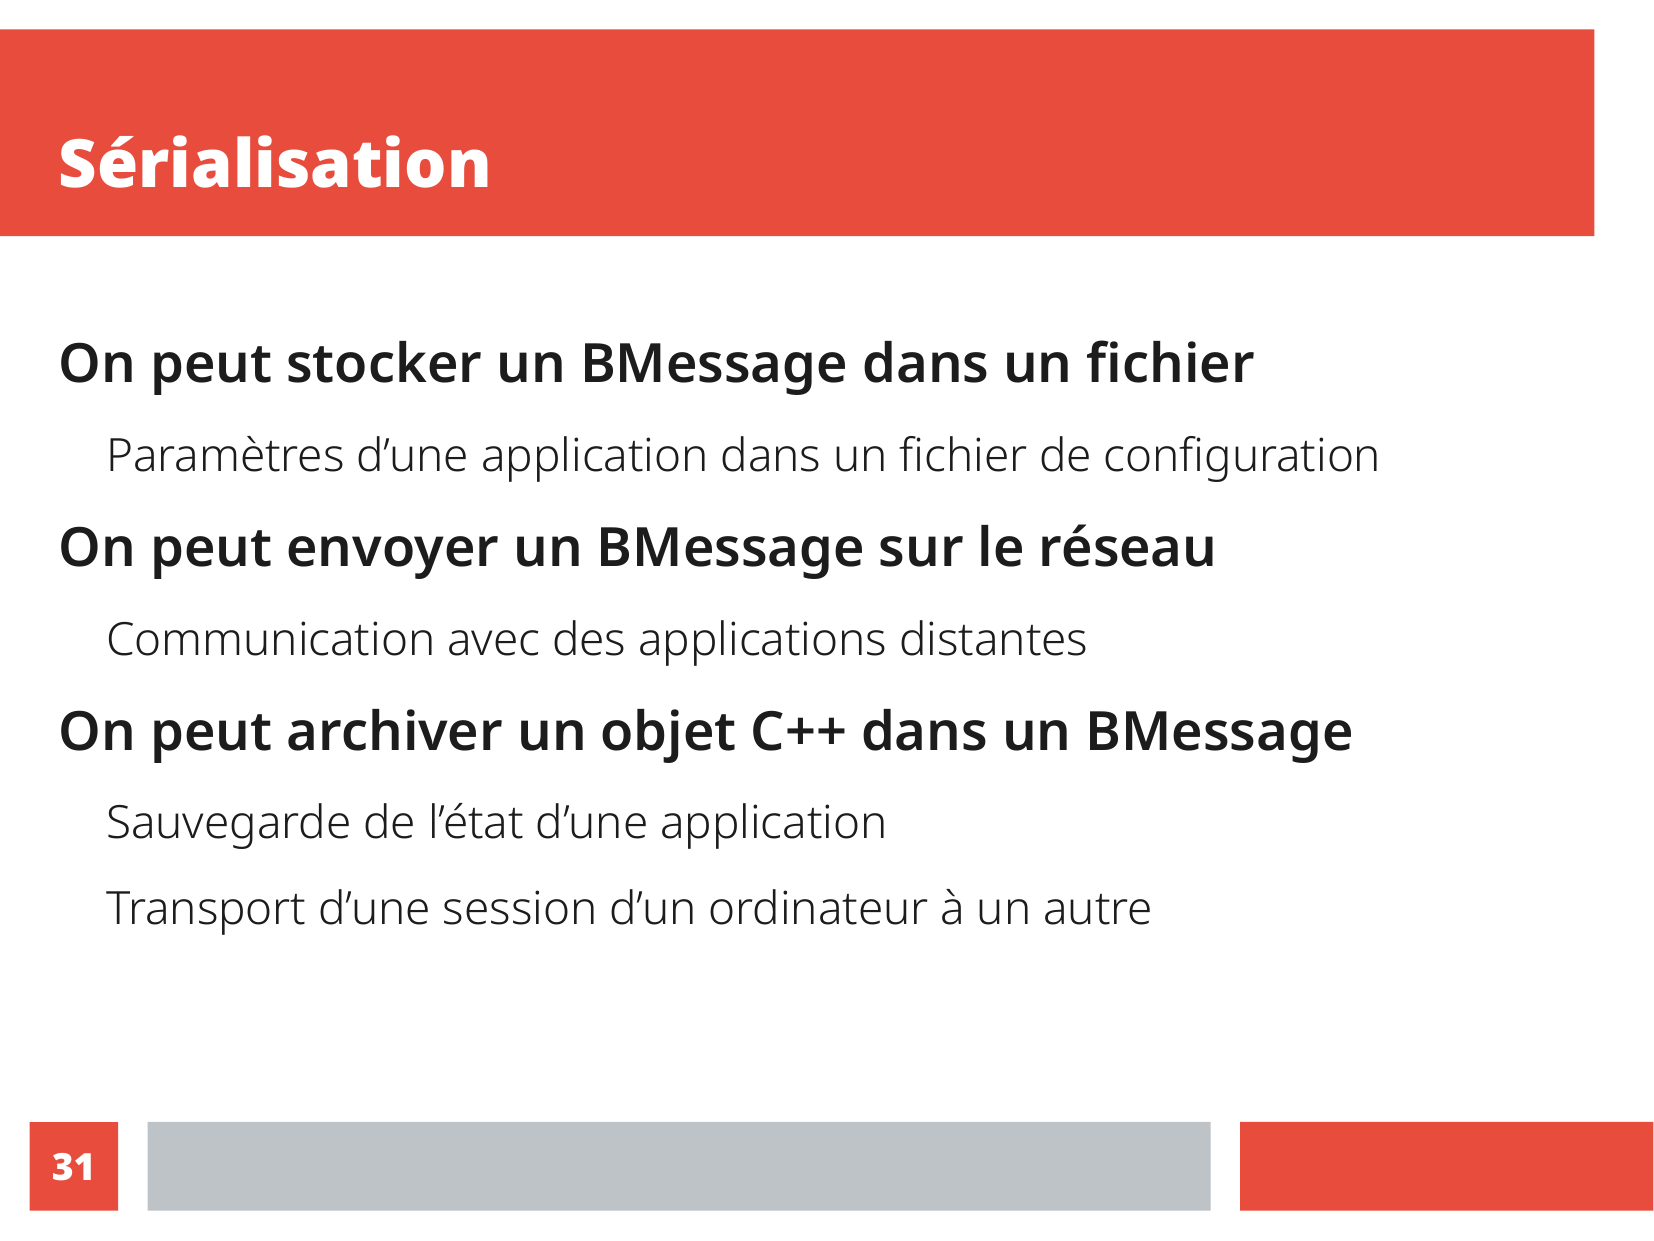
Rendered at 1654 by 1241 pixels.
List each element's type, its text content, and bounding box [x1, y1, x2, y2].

title Sérialisation [59, 59, 1595, 207]
list On peut stocker un BMessage dans un fichier Paramètres d’une application dans un fichier de configuration On peut envoyer un BMessage sur le réseau Communication avec des applications distantes On peut archiver un objet C++ dans un BMessage Sauvegarde de l’état d’une application Transport d’une session d’un ordinateur à un autre [59, 324, 1565, 1093]
